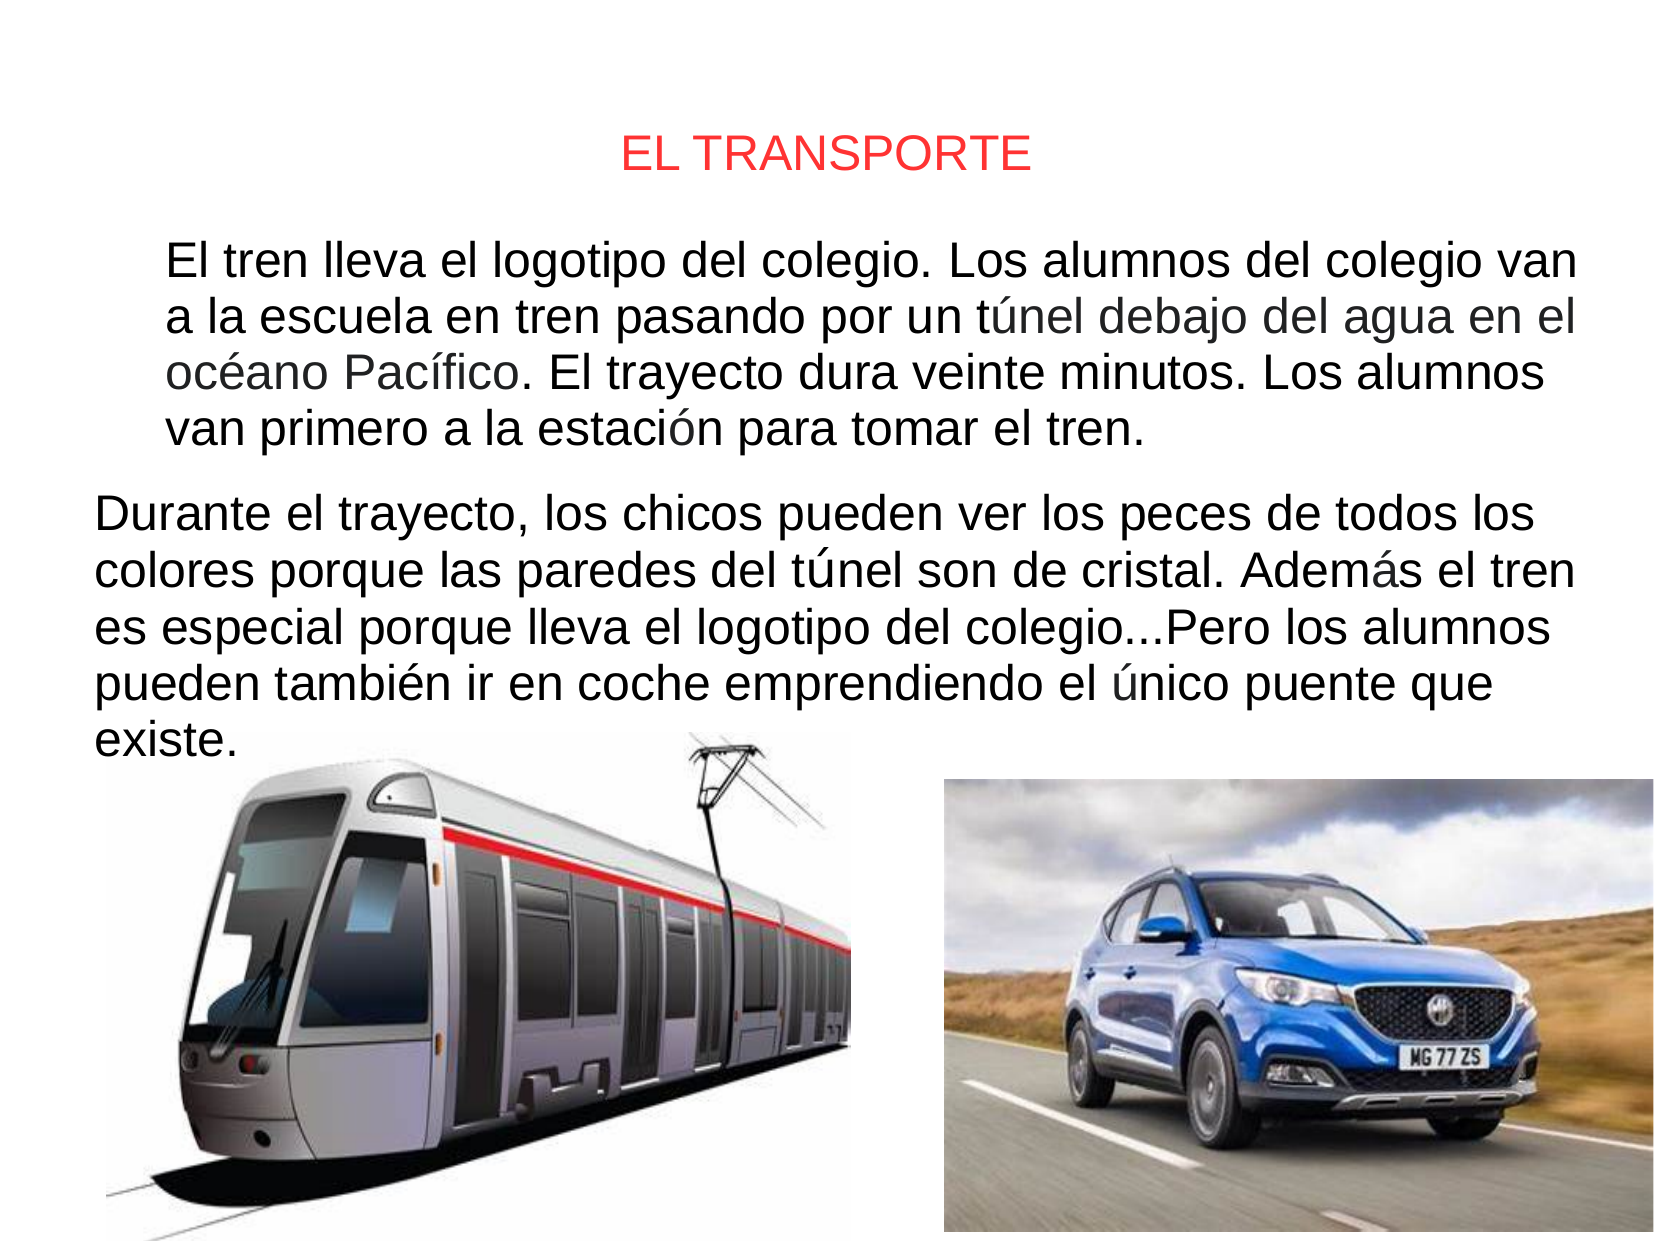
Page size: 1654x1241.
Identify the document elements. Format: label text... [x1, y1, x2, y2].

picture [106, 767, 851, 1241]
title EL TRANSPORTE [82, 49, 1571, 257]
list El tren lleva el logotipo del colegio. Los alumnos del colegio van a la escuela en tren pasando por un túnel debajo del agua en el océano Pacífico. El trayecto dura veinte minutos. Los alumnos van primero a la estación para tomar el tren. Durante el trayecto, los chicos pueden ver los peces de todos los colores porque las paredes del túnel son de cristal. Además el tren es especial porque lleva el logotipo del colegio...Pero los alumnos pueden también ir en coche emprendiendo el único puente que existe. [94, 232, 1583, 767]
picture [944, 779, 1654, 1232]
